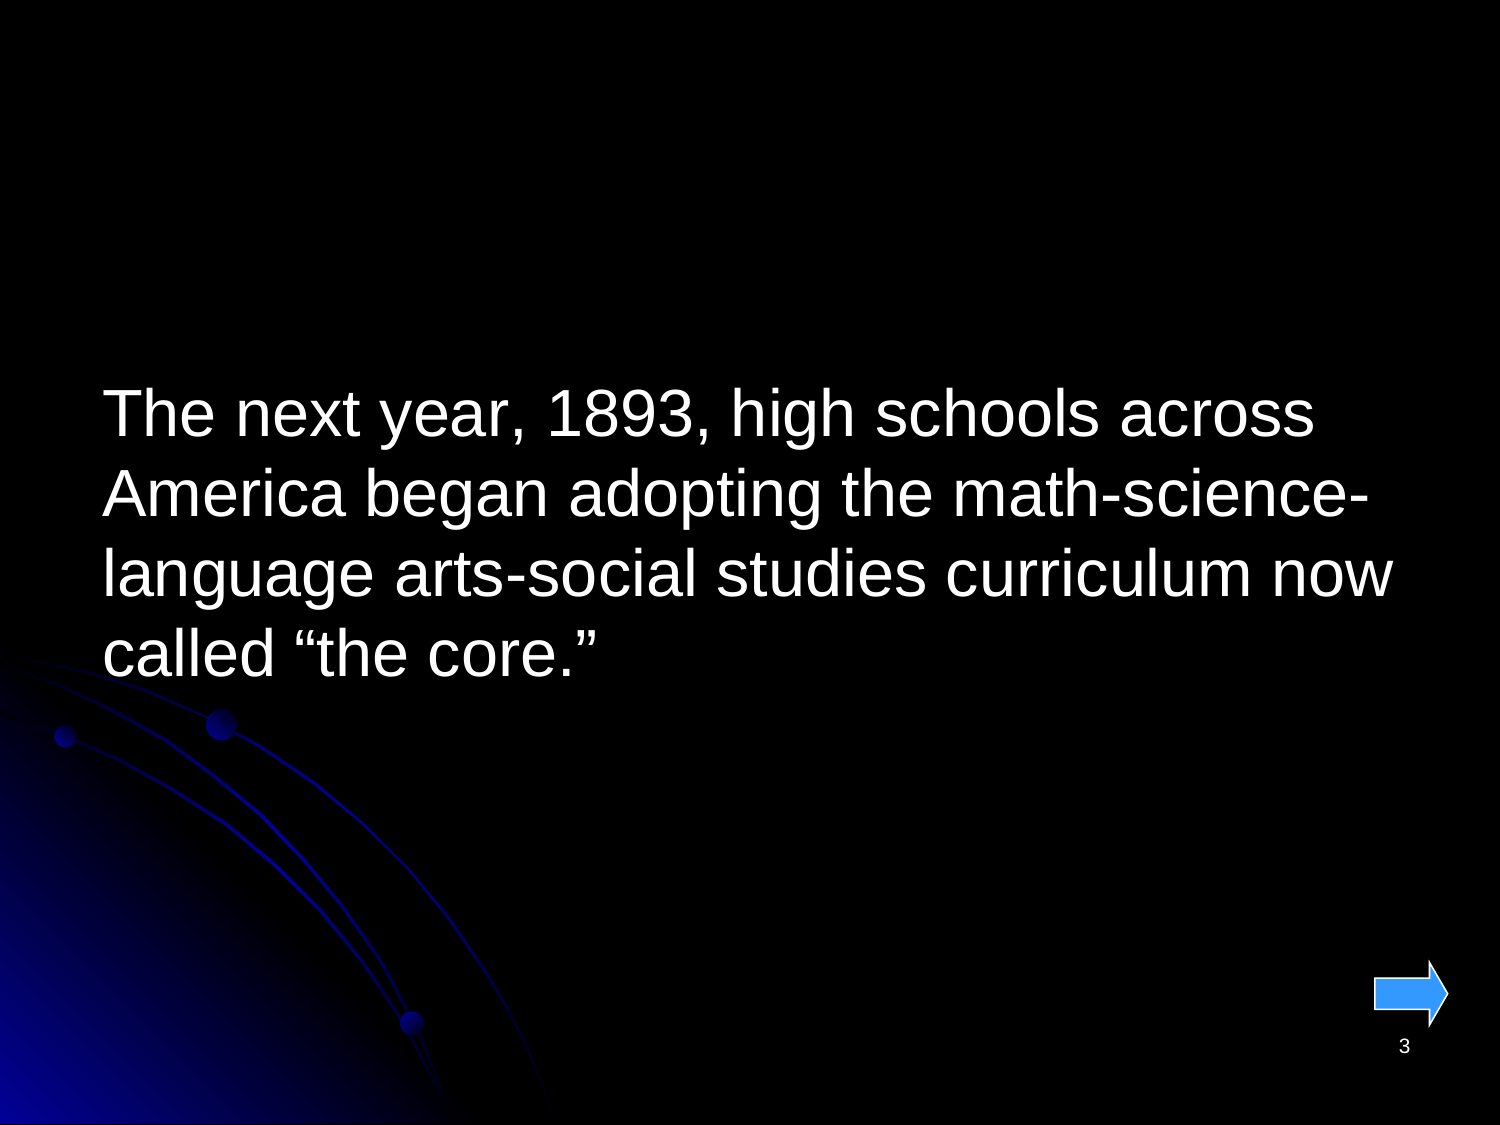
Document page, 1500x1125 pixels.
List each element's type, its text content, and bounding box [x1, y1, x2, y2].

text_box [1374, 962, 1448, 1026]
text_box The next year, 1893, high schools across America began adopting the math-science-language arts-social studies curriculum now called “the core.” [87, 362, 1426, 698]
